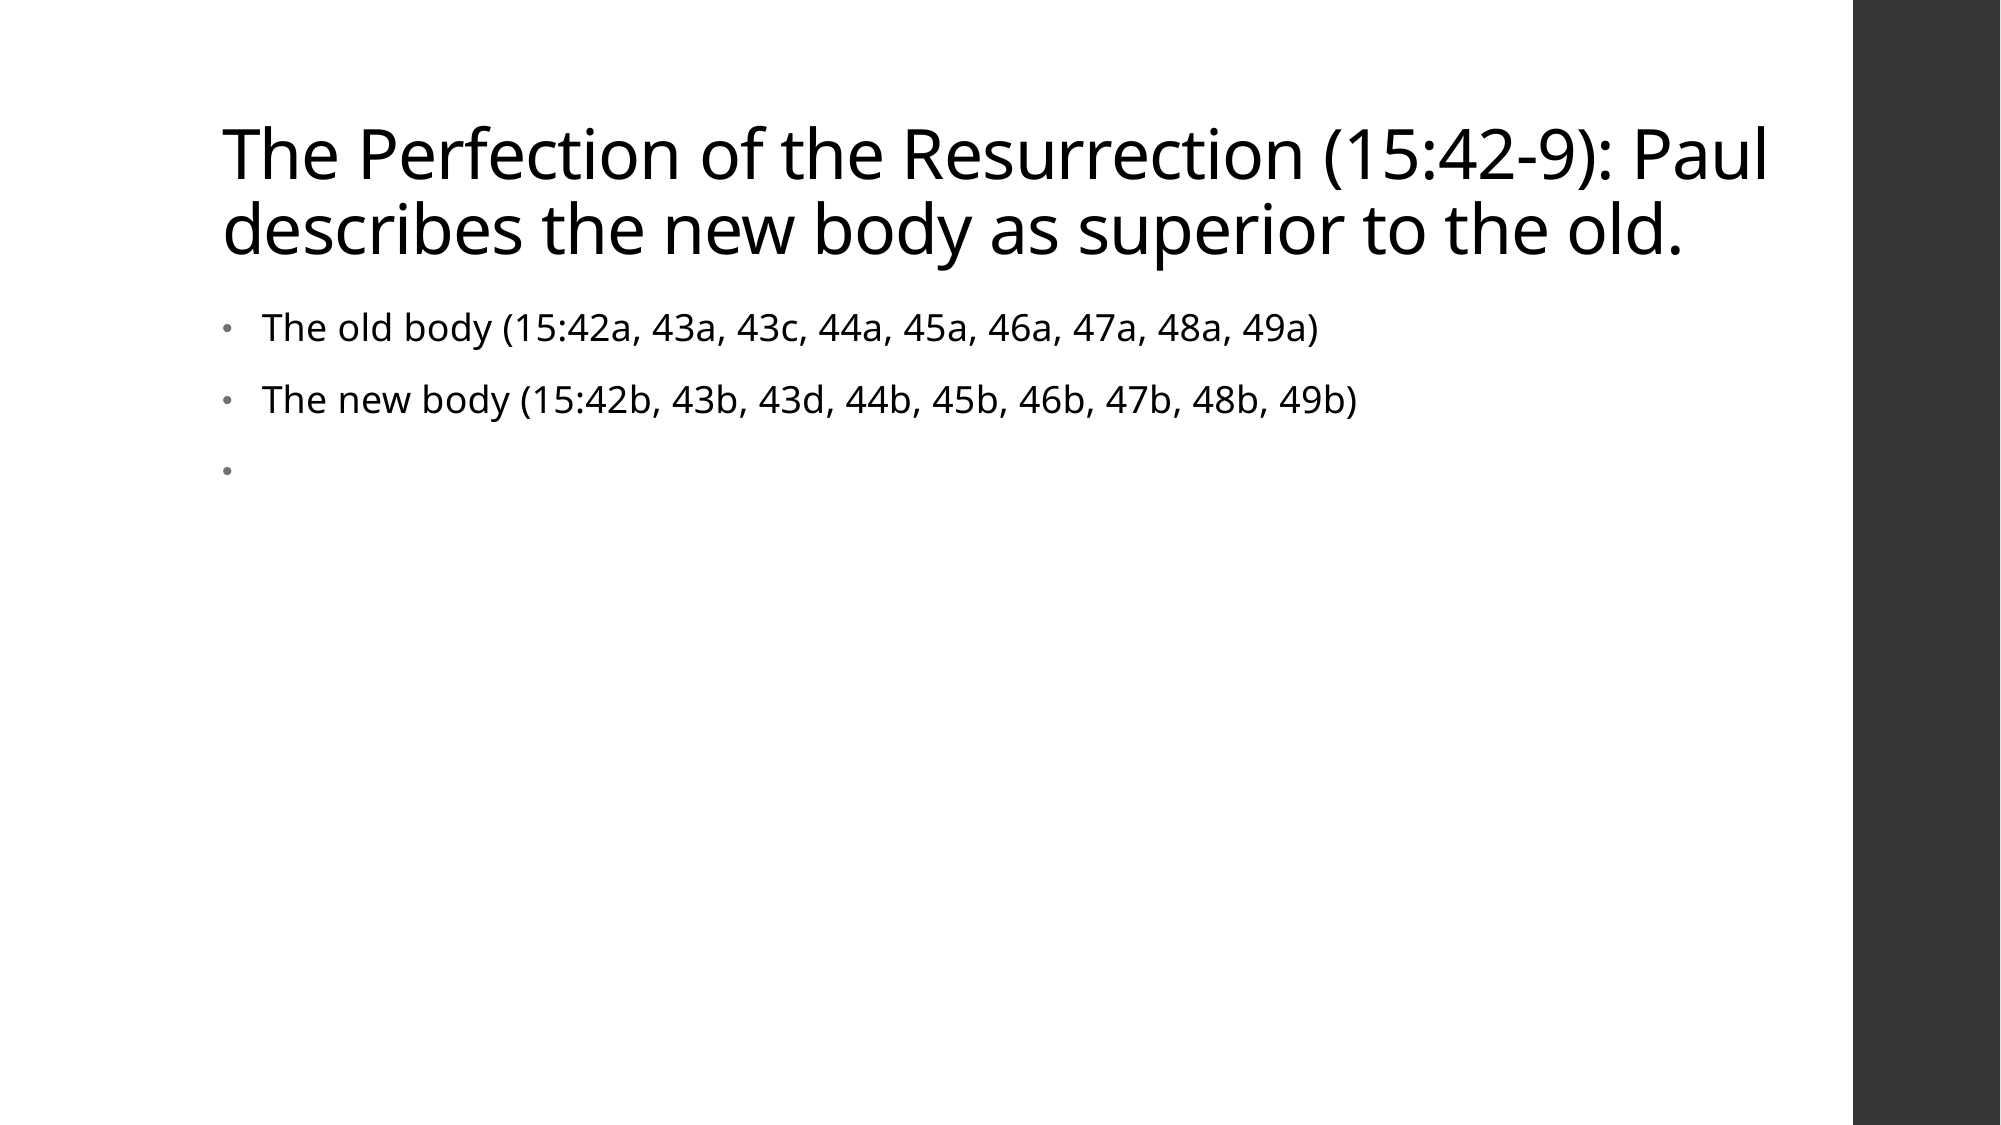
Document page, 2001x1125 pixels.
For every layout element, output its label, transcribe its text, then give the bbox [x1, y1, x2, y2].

list The old body (15:42a, 43a, 43c, 44a, 45a, 46a, 47a, 48a, 49a) The new body (15:42b, 43b, 43d, 44b, 45b, 46b, 47b, 48b, 49b) [206, 299, 1617, 1014]
title The Perfection of the Resurrection (15:42-9): Paul describes the new body as superior to the old. [206, 60, 1797, 278]
